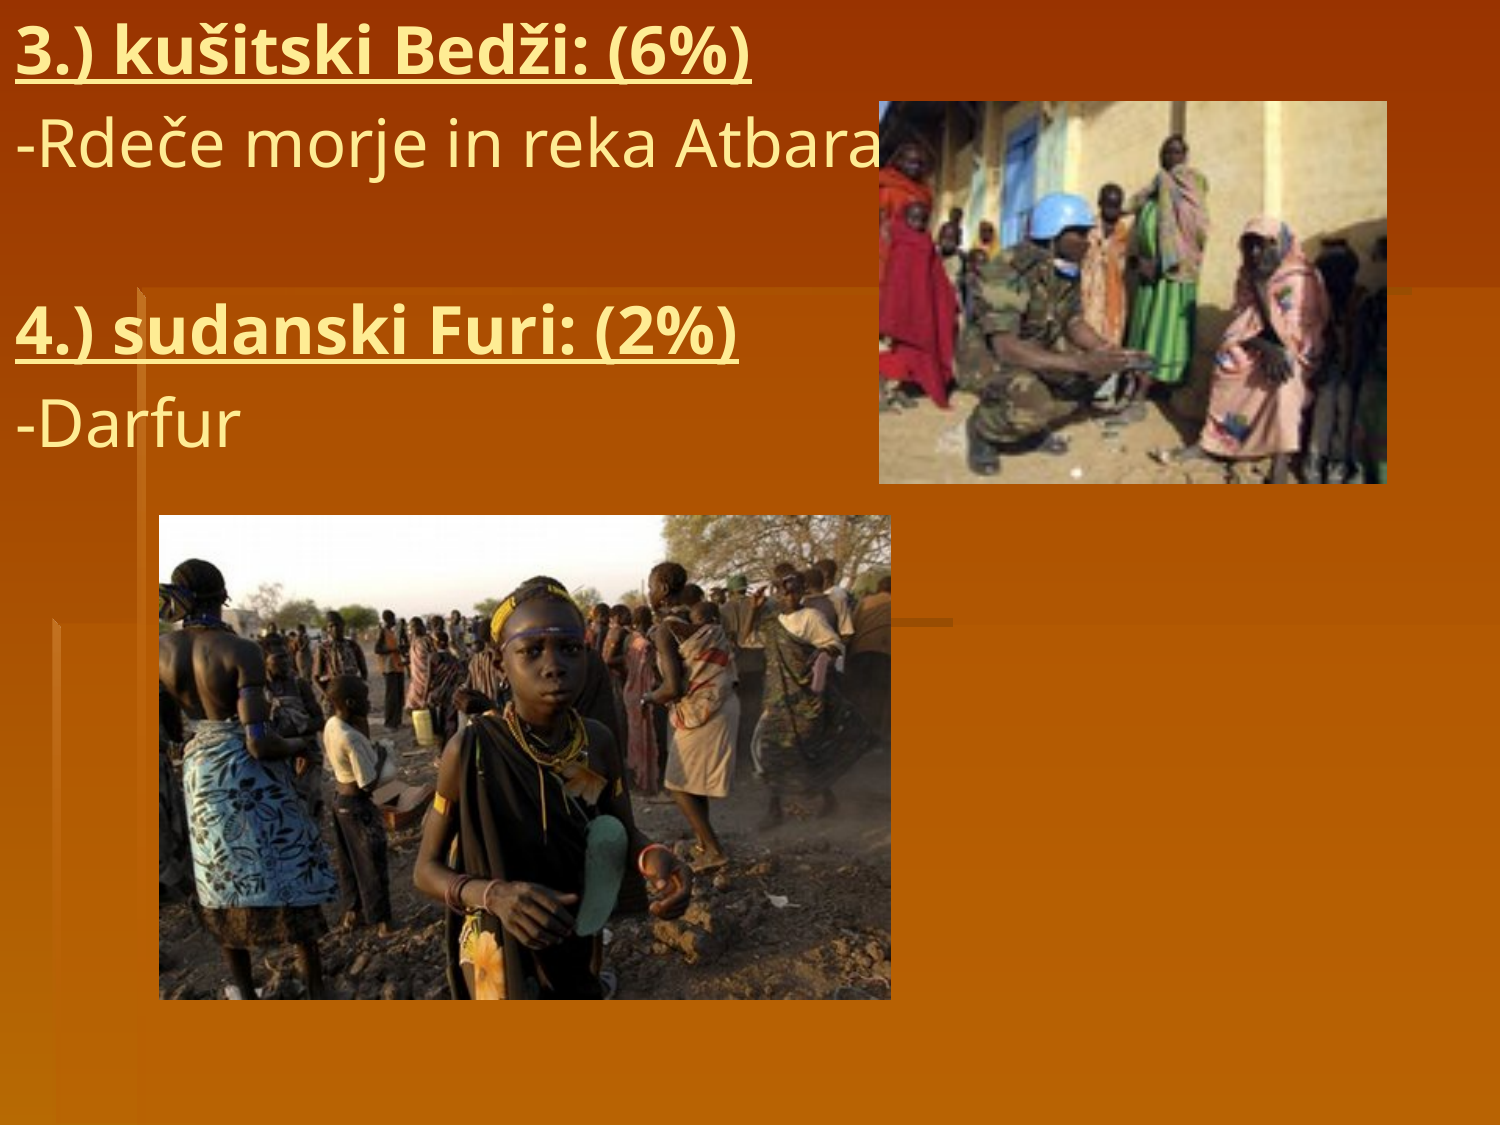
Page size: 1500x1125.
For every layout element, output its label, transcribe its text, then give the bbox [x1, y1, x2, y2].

picture [879, 101, 1387, 484]
picture [159, 515, 891, 1000]
subtitle 3.) kušitski Bedži: (6%) -Rdeče morje in reka Atbara 4.) sudanski Furi: (2%) -Darfur [0, 0, 1500, 1125]
